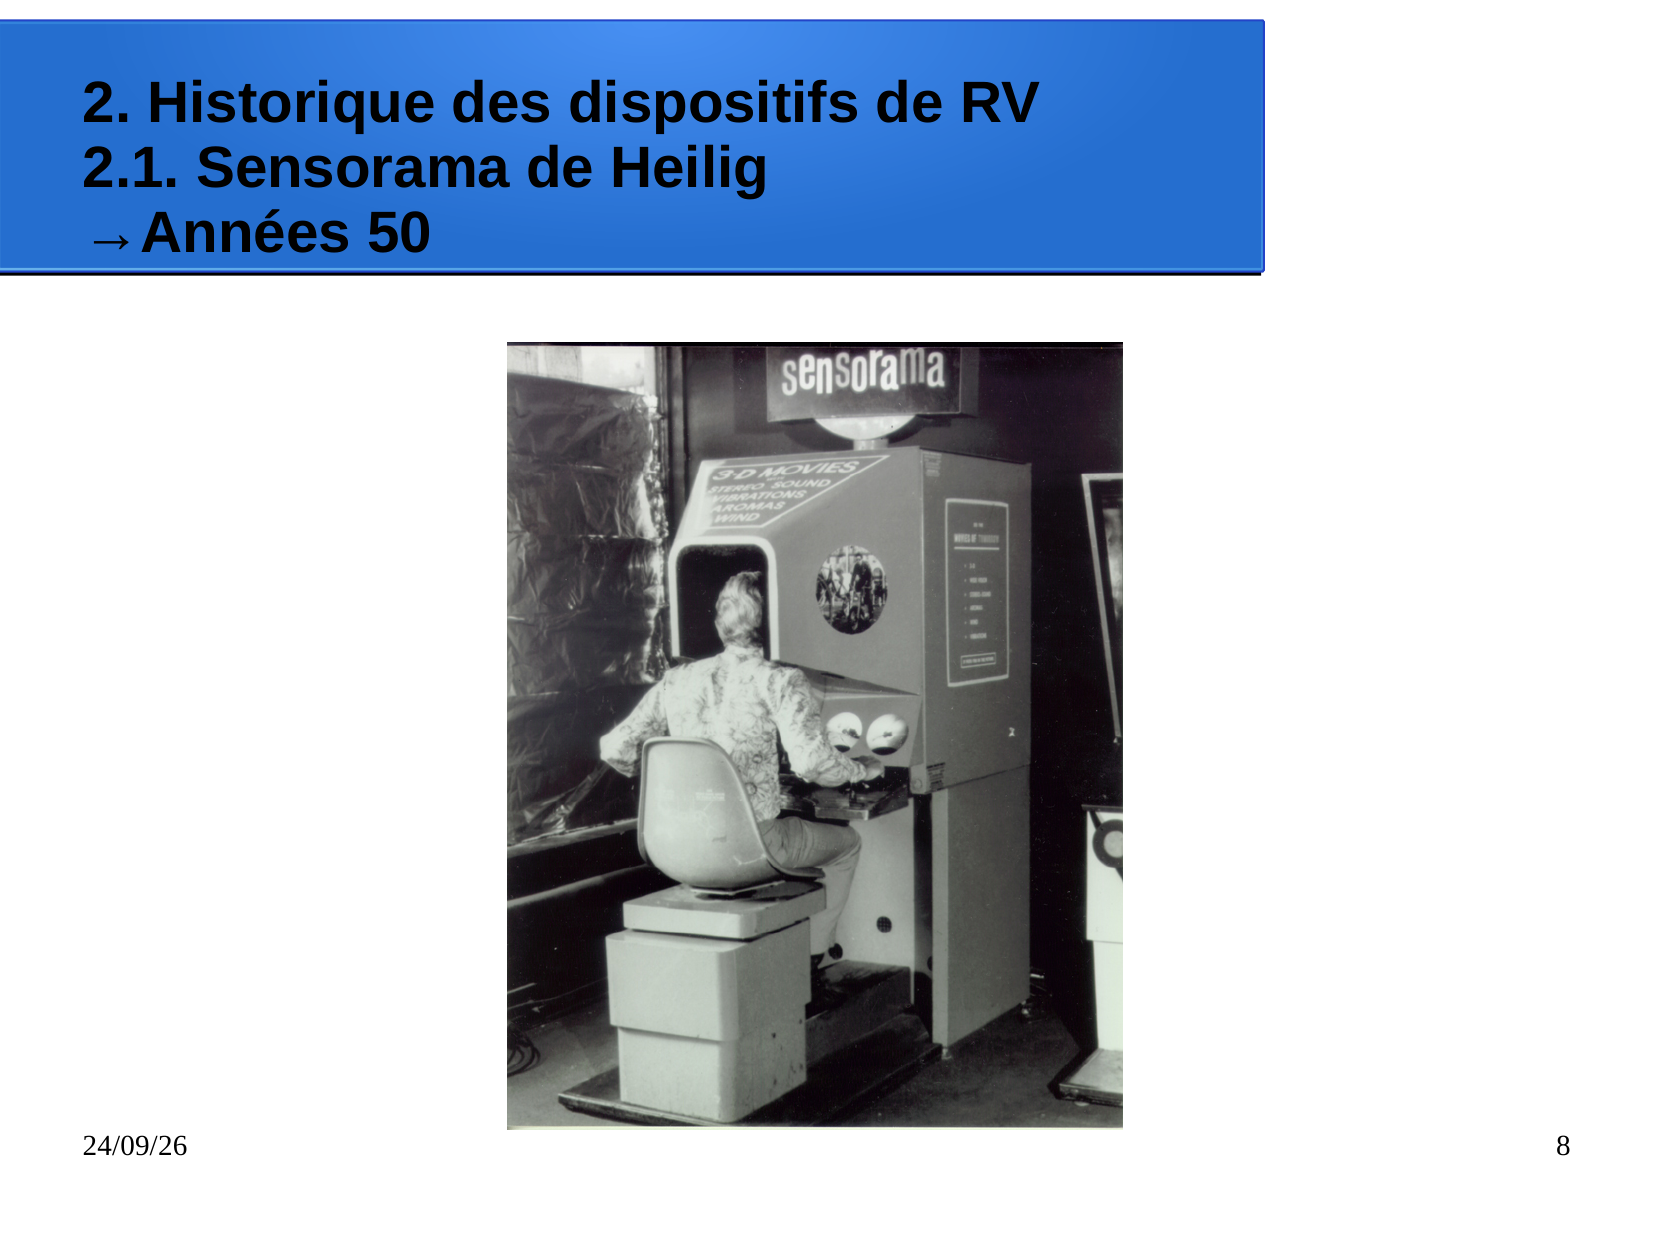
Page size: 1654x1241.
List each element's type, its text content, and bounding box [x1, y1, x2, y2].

title 2. Historique des dispositifs de RV 2.1. Sensorama de Heilig →Années 50 [82, 69, 1264, 265]
picture [507, 342, 1123, 1130]
